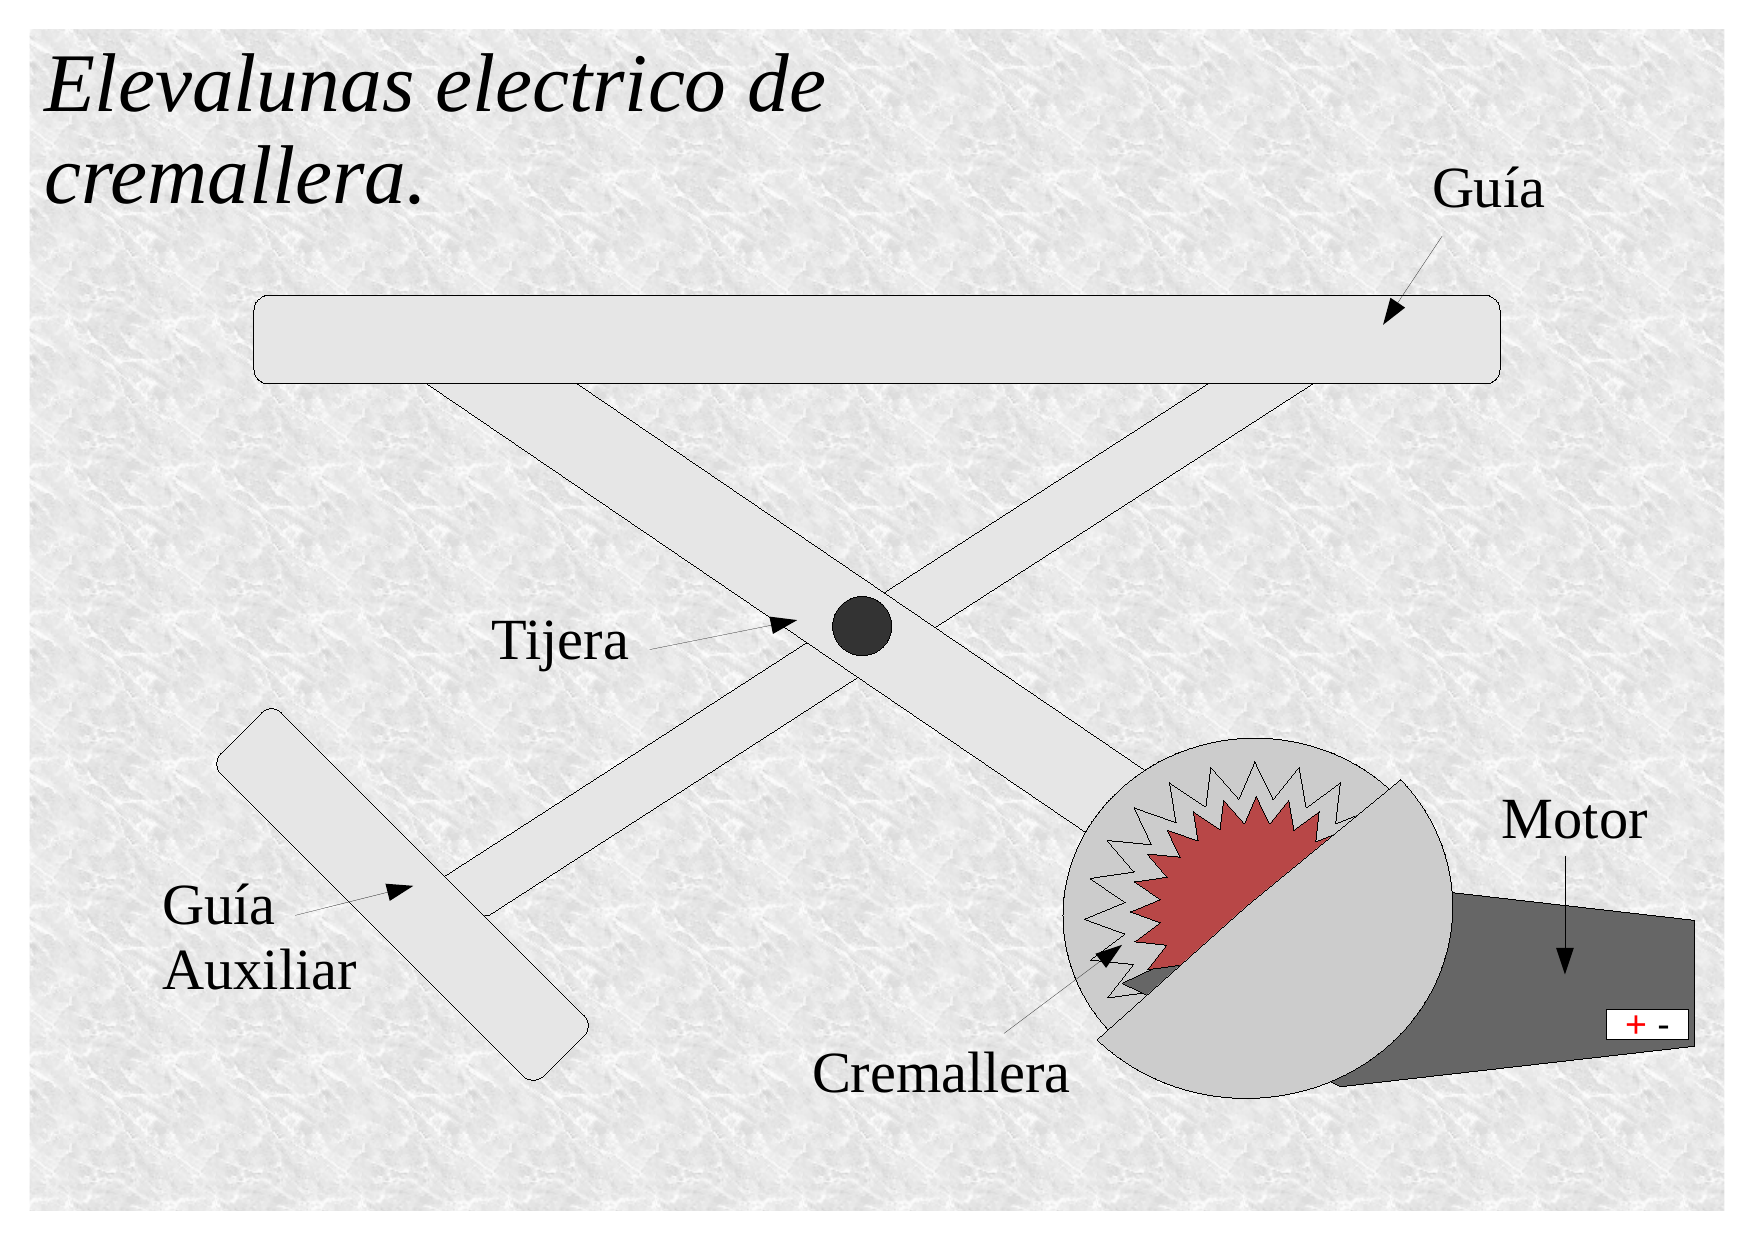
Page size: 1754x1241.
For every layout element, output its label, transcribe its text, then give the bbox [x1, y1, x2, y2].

text_box Motor [1487, 779, 1663, 859]
text_box [216, 295, 1695, 1099]
picture [29, 29, 1725, 1211]
text_box Cremallera [797, 1033, 1088, 1113]
text_box Guía [1417, 147, 1561, 228]
text_box Elevalunas electrico de cremallera. [29, 29, 916, 229]
text_box Tijera [477, 599, 644, 680]
text_box + - [1606, 1009, 1689, 1040]
text_box Guía Auxiliar [147, 865, 372, 1010]
